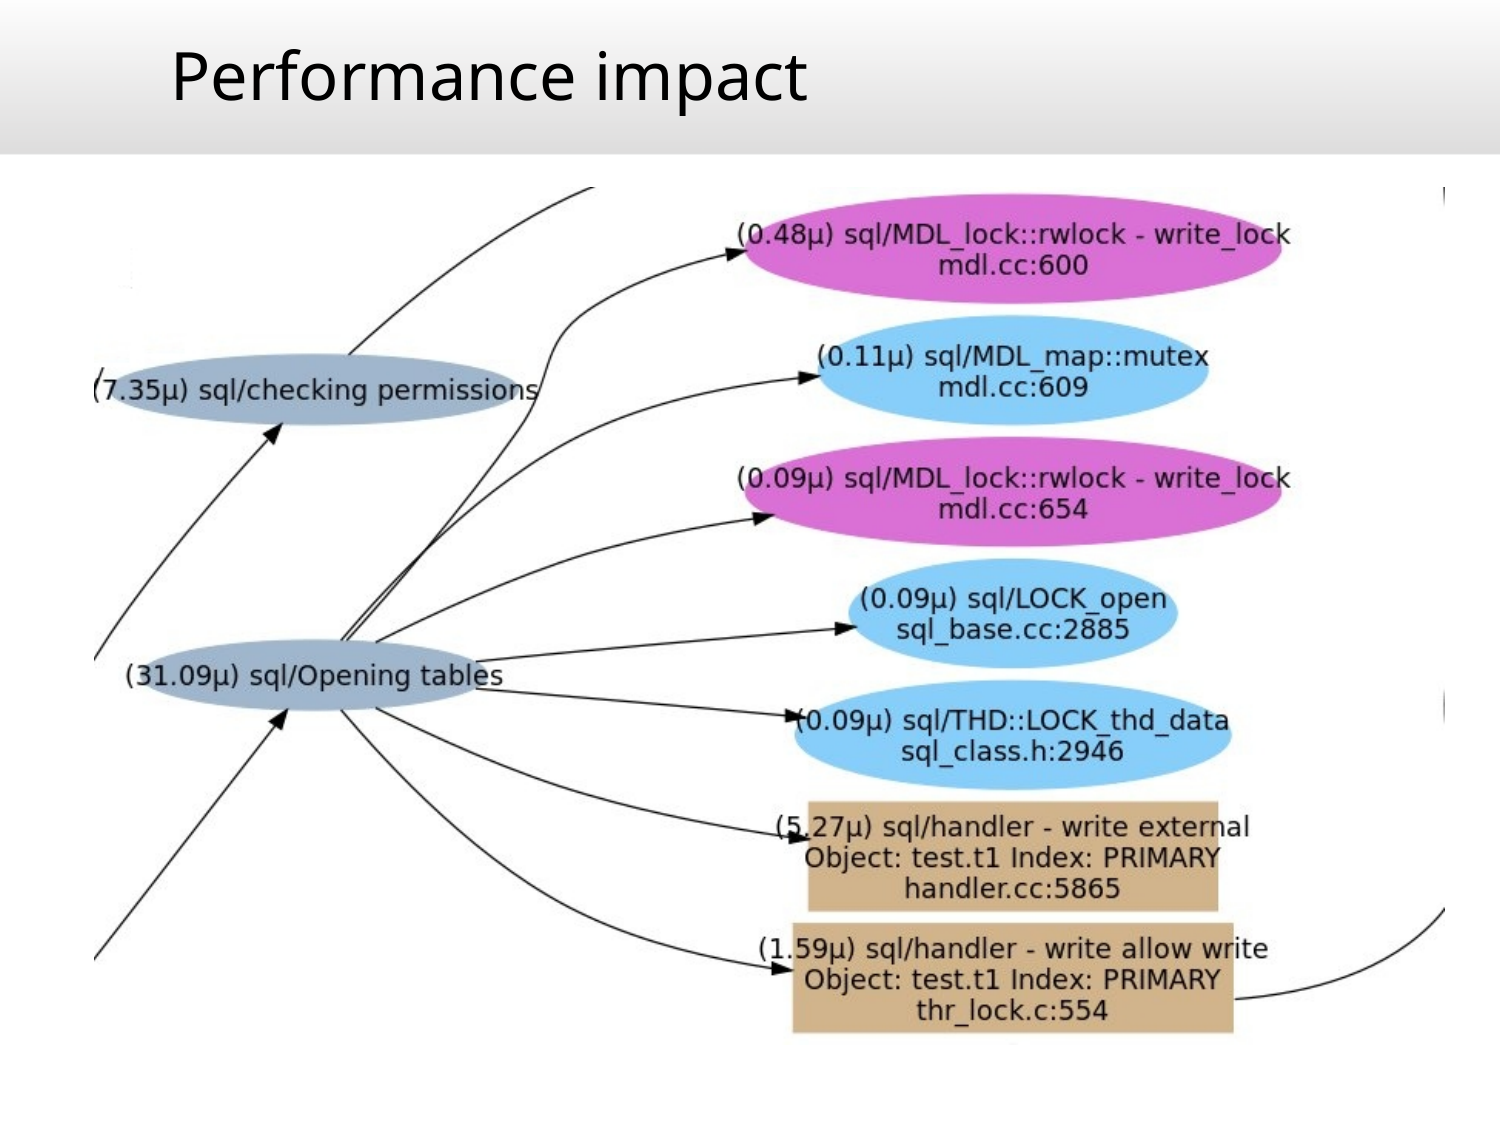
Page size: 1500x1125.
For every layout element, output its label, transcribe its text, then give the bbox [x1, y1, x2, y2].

picture [0, 0, 1500, 1125]
title Performance impact [170, 28, 1474, 121]
